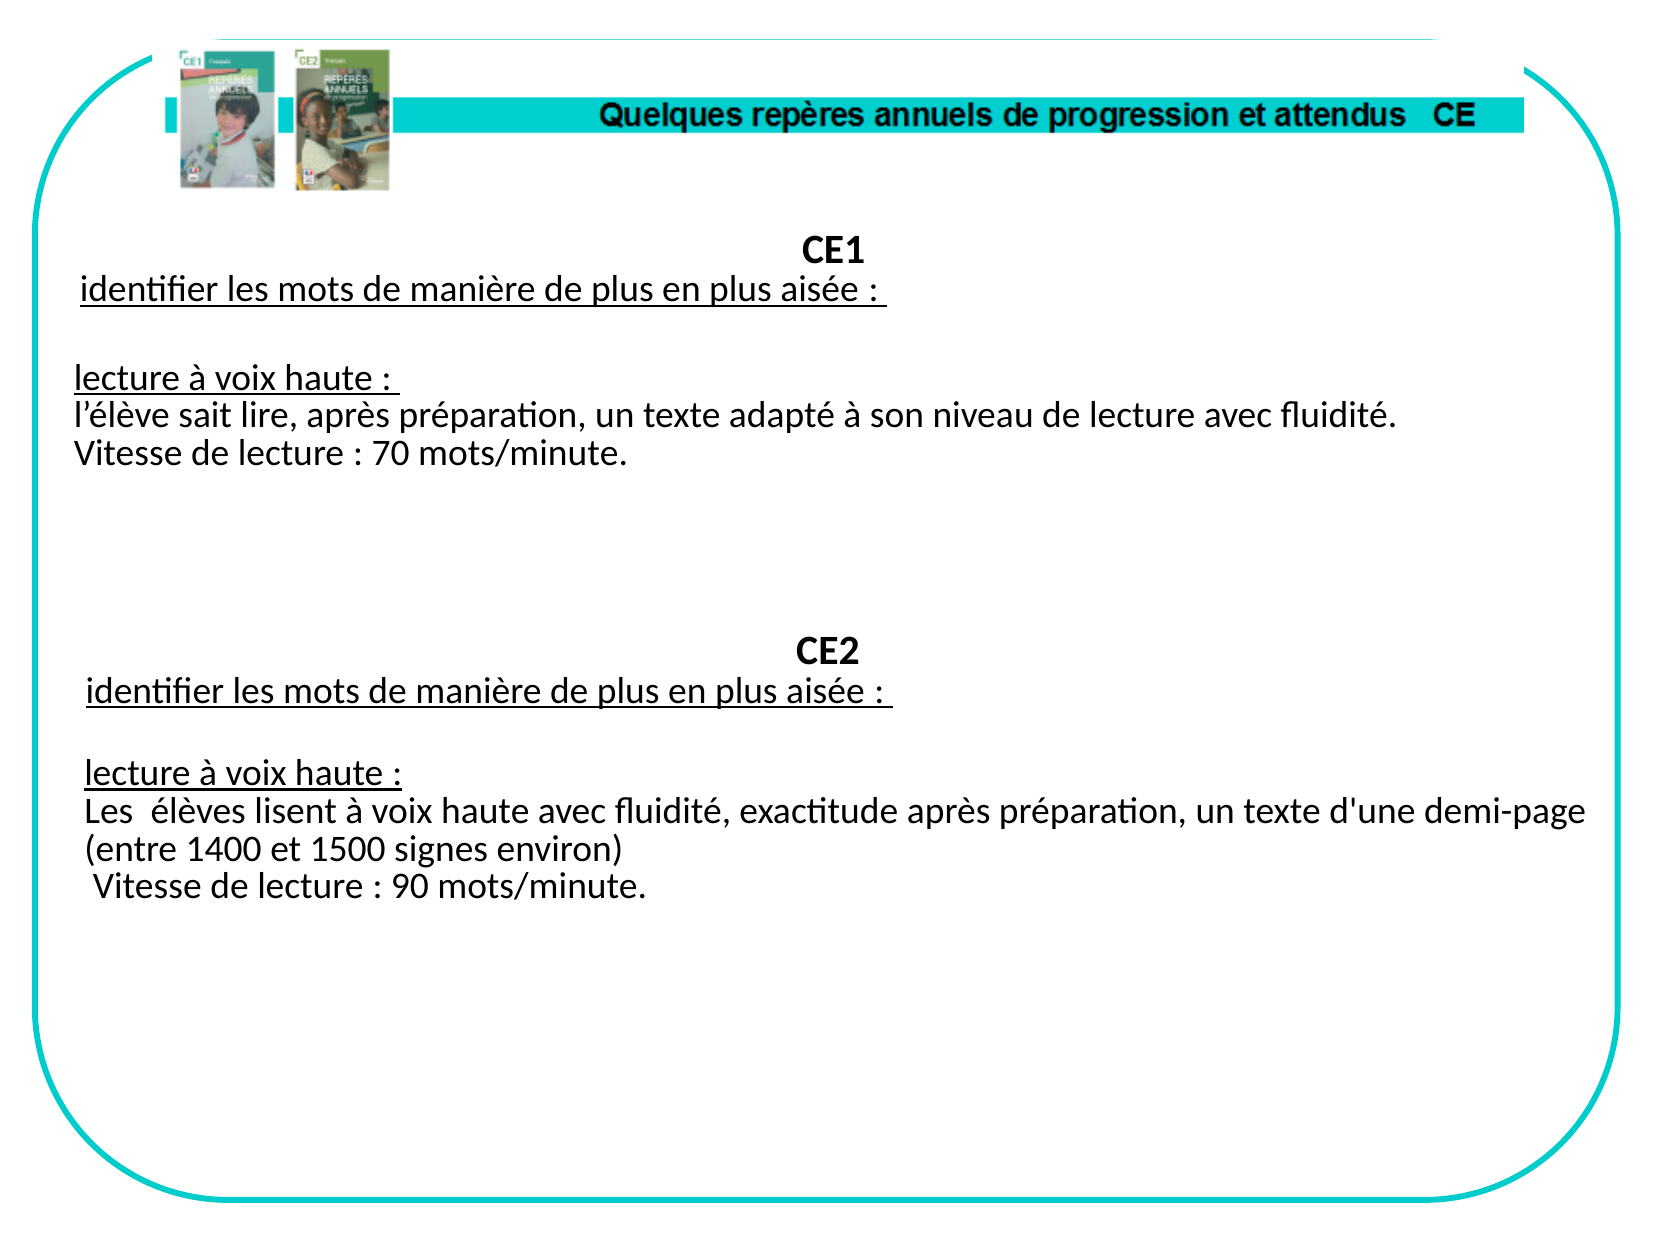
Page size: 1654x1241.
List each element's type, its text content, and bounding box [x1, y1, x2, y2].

text_box lecture à voix haute : Les élèves lisent à voix haute avec fluidité, exactitude après préparation, un texte d'une demi-page (entre 1400 et 1500 signes environ) Vitesse de lecture : 90 mots/minute. [69, 750, 1618, 999]
text_box lecture à voix haute : l’élève sait lire, après préparation, un texte adapté à son niveau de lecture avec fluidité. Vitesse de lecture : 70 mots/minute. [59, 354, 1583, 507]
picture [152, 40, 1524, 201]
text_box CE1 identifier les mots de manière de plus en plus aisée : [64, 224, 1613, 337]
text_box CE2 identifier les mots de manière de plus en plus aisée : [70, 625, 1595, 738]
